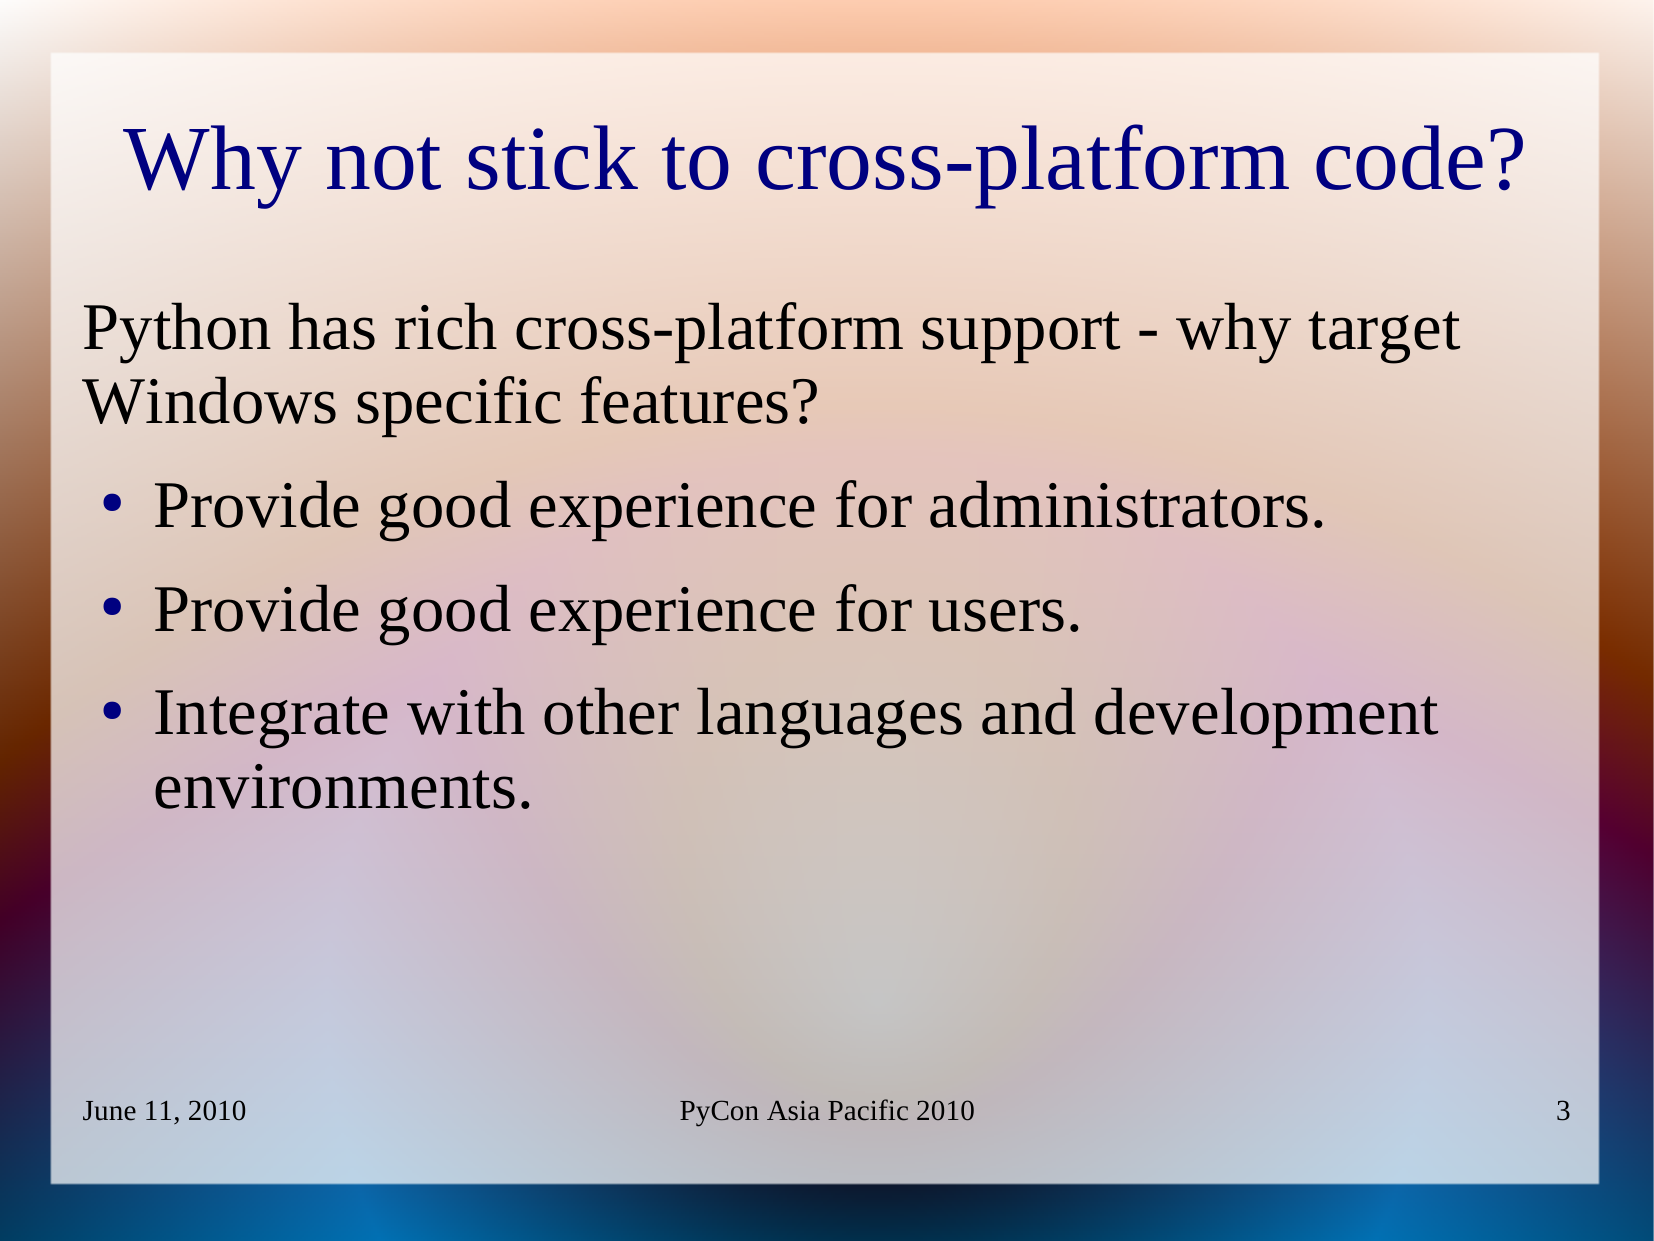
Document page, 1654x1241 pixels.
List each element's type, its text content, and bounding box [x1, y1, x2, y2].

list Python has rich cross-platform support - why target Windows specific features? Provide good experience for administrators. Provide good experience for users. Integrate with other languages and development environments. [82, 290, 1571, 1019]
title Why not stick to cross-platform code? [82, 55, 1571, 263]
picture [0, 0, 1654, 1241]
